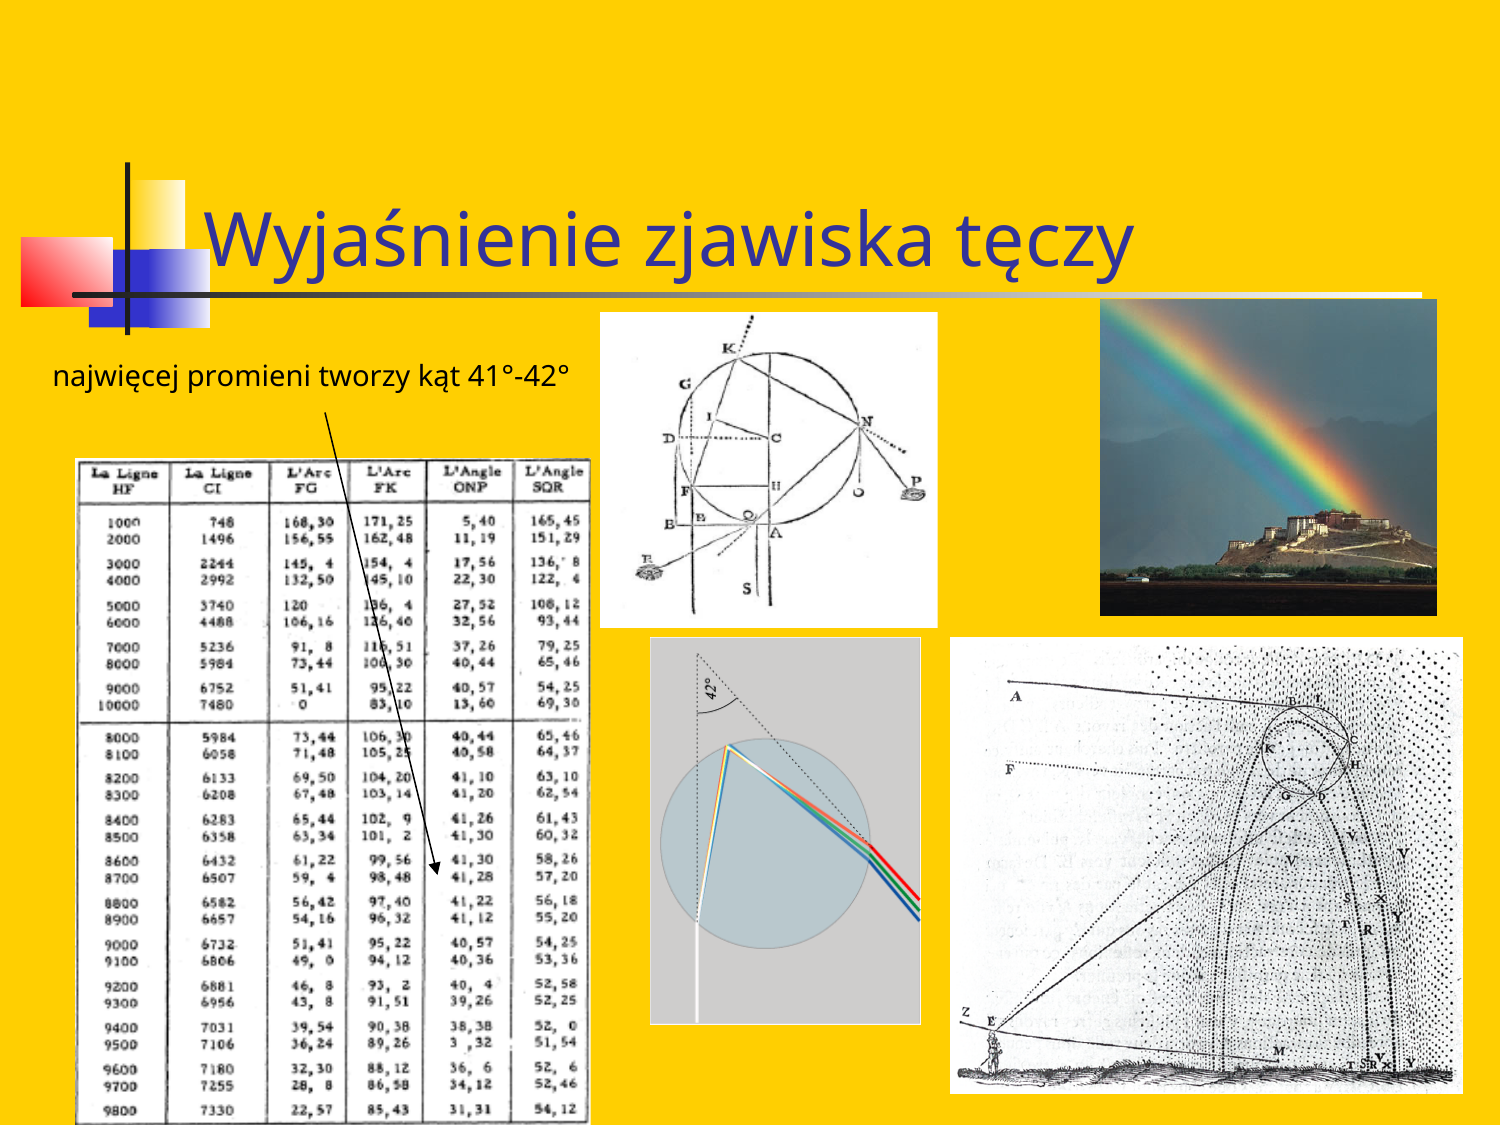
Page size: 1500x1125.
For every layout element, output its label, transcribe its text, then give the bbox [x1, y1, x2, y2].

picture [600, 312, 938, 628]
picture [1100, 299, 1437, 616]
text_box najwięcej promieni tworzy kąt 41°-42° [37, 349, 613, 401]
picture [950, 637, 1463, 1094]
title Wyjaśnienie zjawiska tęczy [188, 101, 1468, 289]
picture [75, 458, 591, 1125]
picture [650, 637, 921, 1026]
